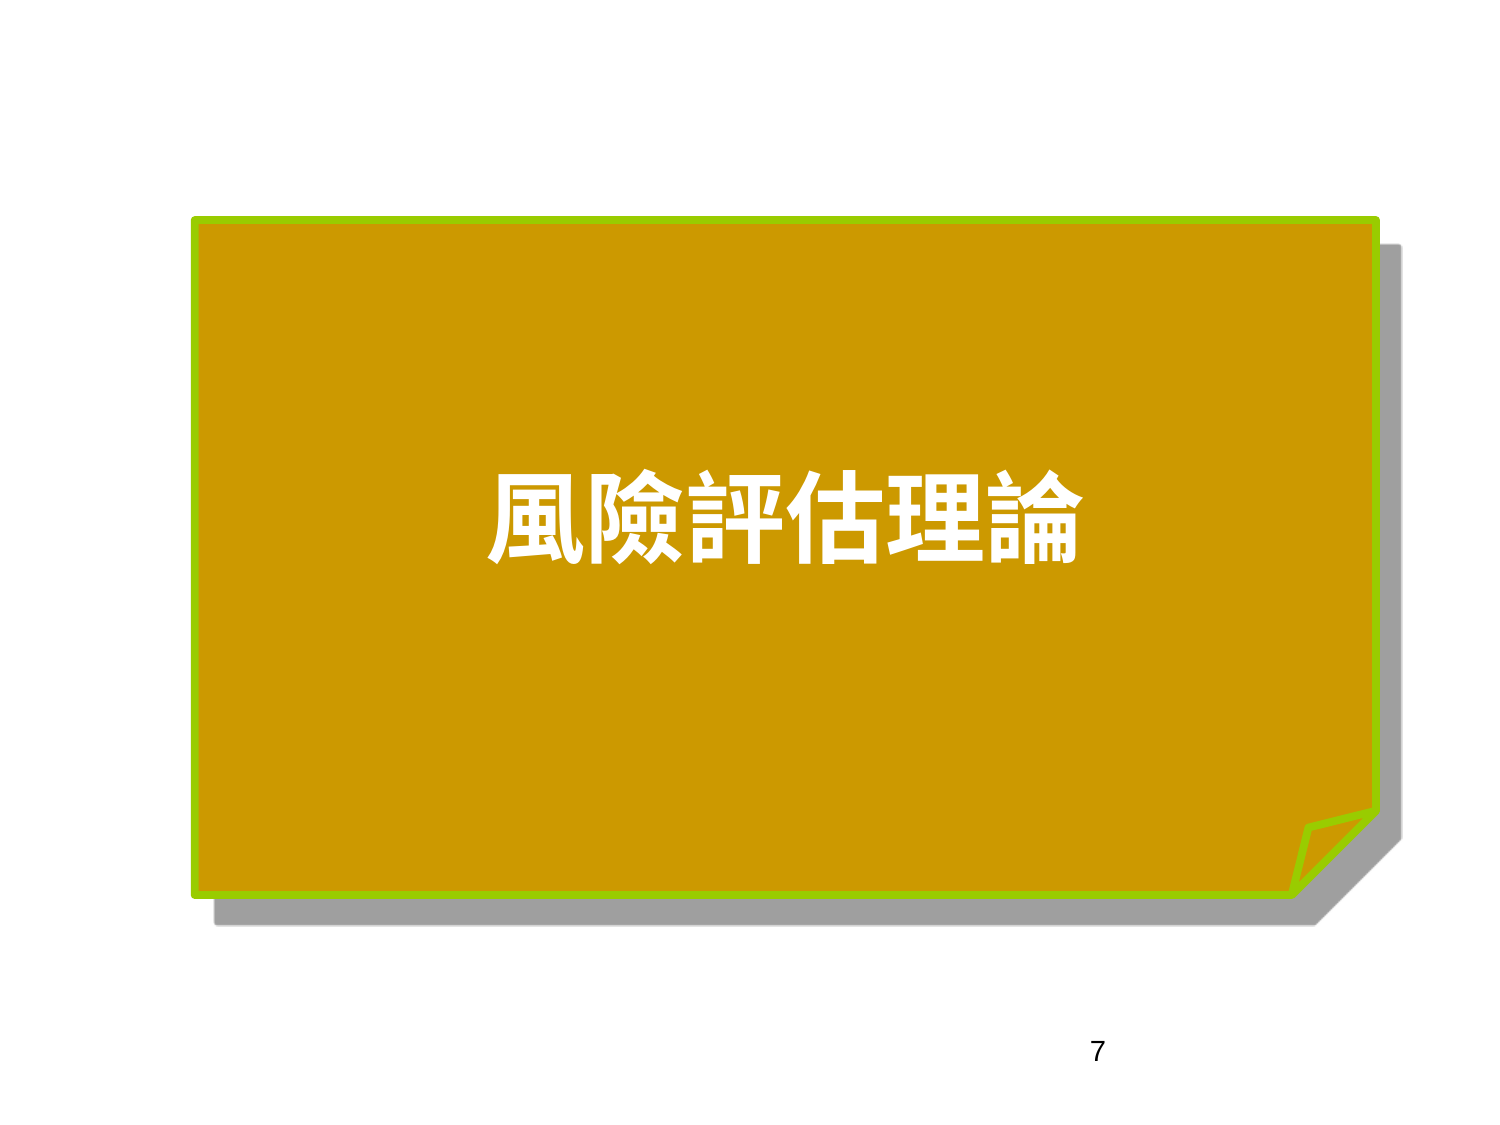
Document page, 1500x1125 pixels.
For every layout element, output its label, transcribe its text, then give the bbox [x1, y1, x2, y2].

text_box 風險評估理論 [194, 220, 1377, 896]
text_box 7 [1074, 1024, 1426, 1103]
